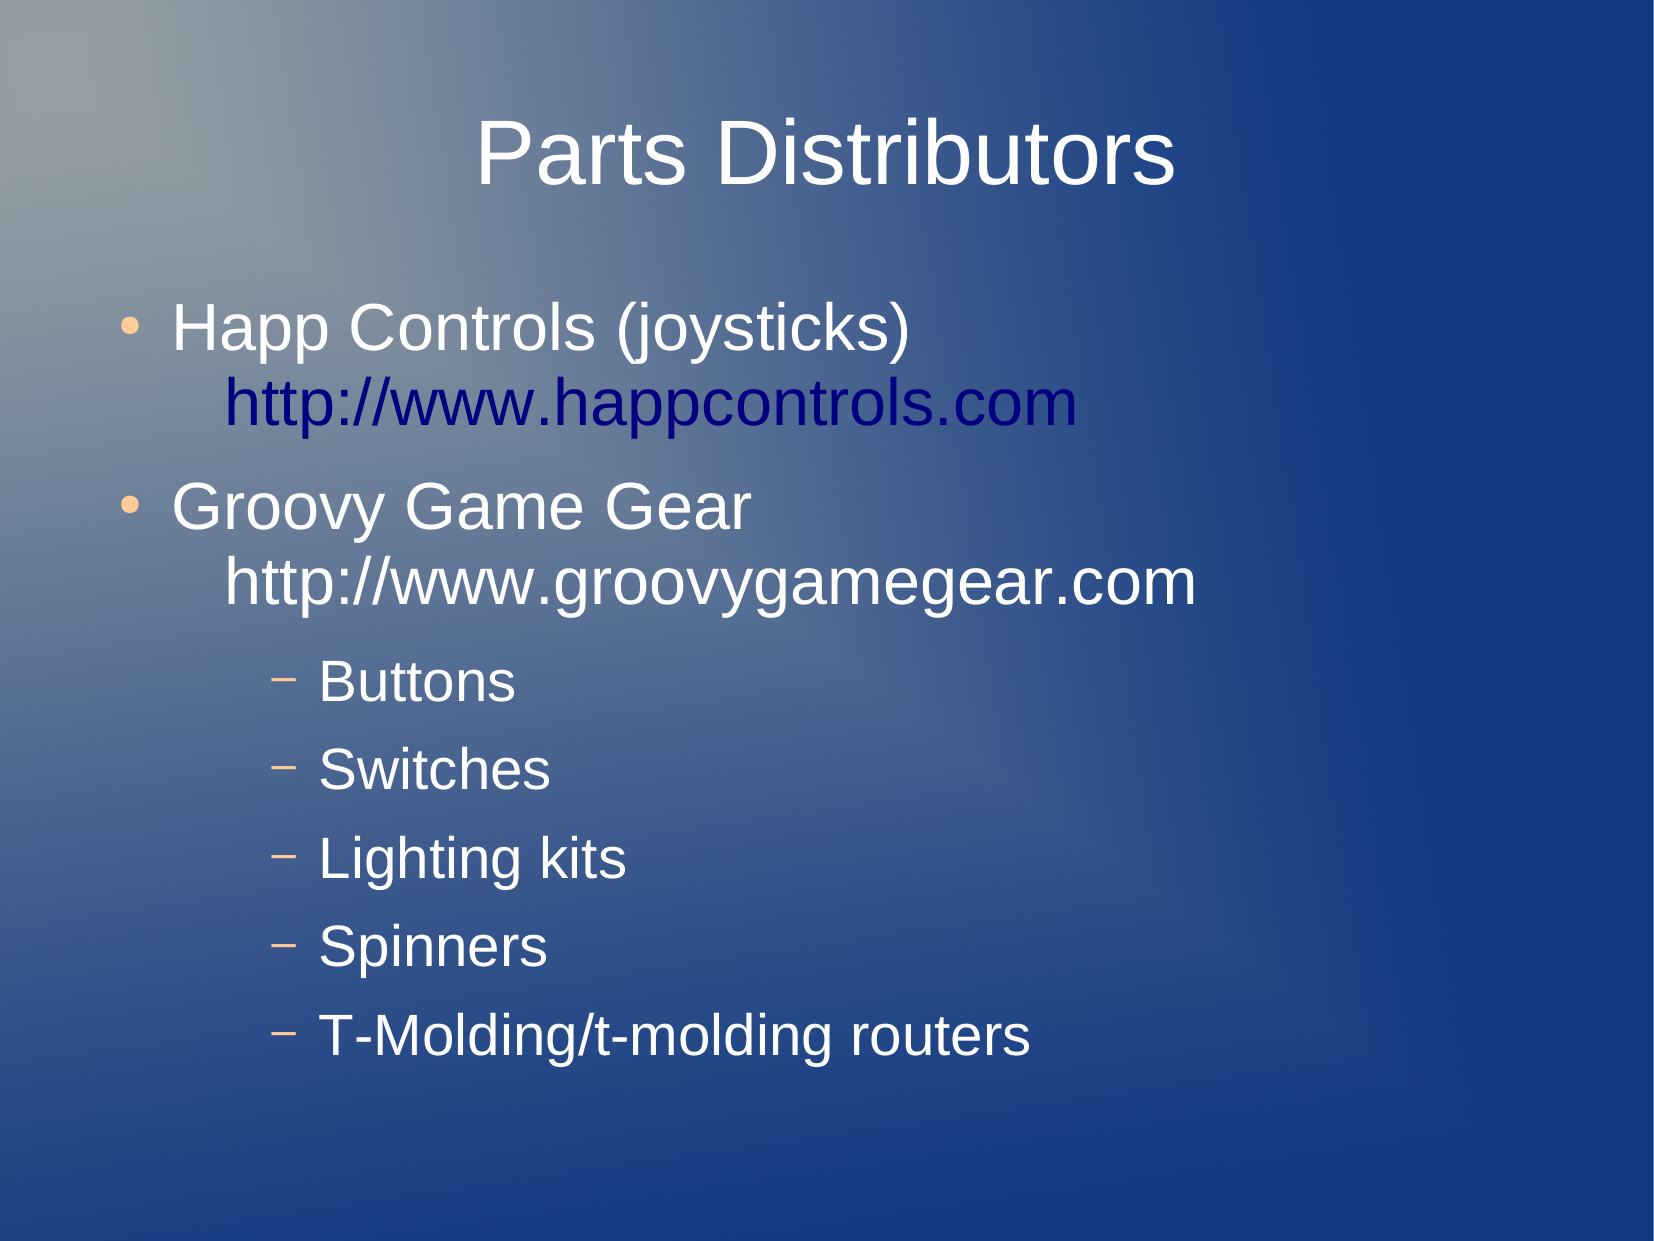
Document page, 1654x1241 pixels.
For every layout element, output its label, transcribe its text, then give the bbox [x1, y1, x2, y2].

list Happ Controls (joysticks) http://www.happcontrols.com Groovy Game Gear http://www.groovygamegear.com Buttons Switches Lighting kits Spinners T-Molding/t-molding routers [82, 290, 1571, 1094]
picture [0, 0, 1654, 1241]
title Parts Distributors [82, 56, 1571, 250]
